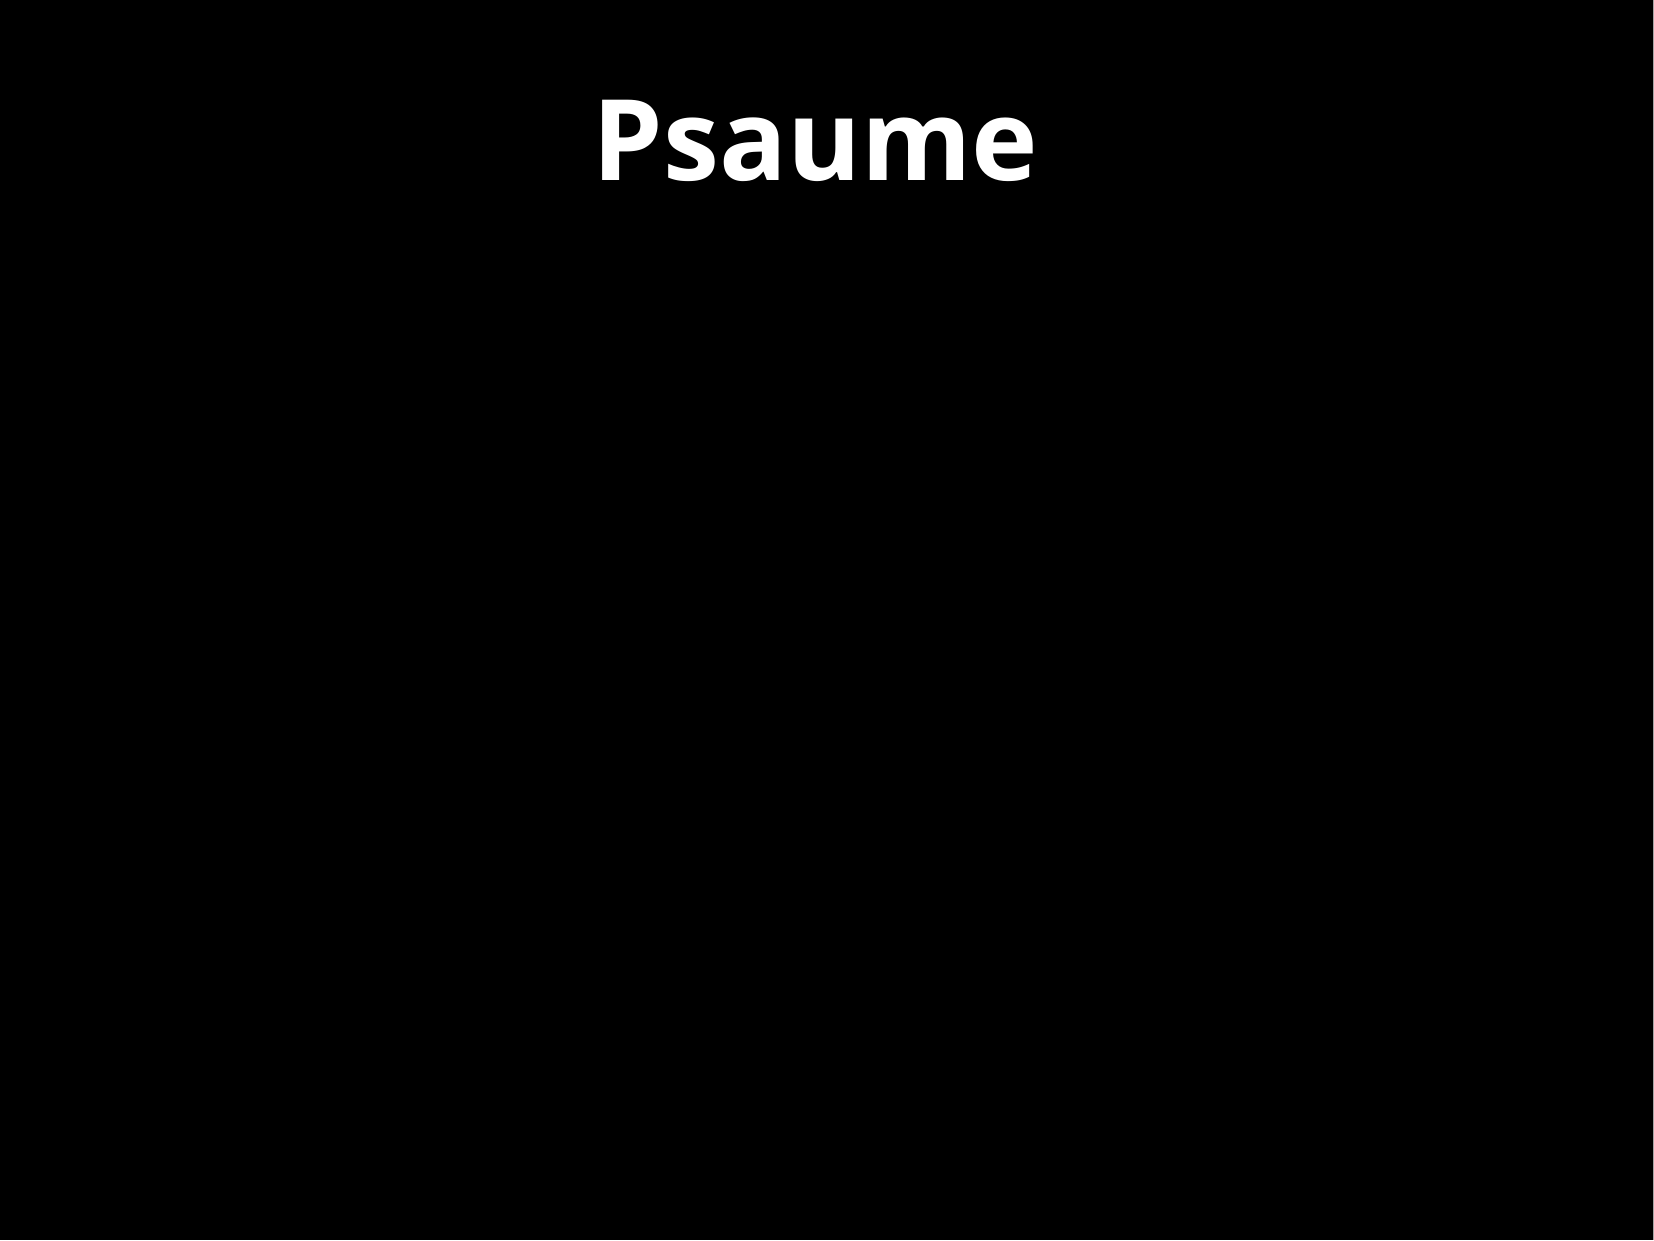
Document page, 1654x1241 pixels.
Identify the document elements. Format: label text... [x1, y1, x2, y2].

list Psaume [71, 60, 1560, 1069]
